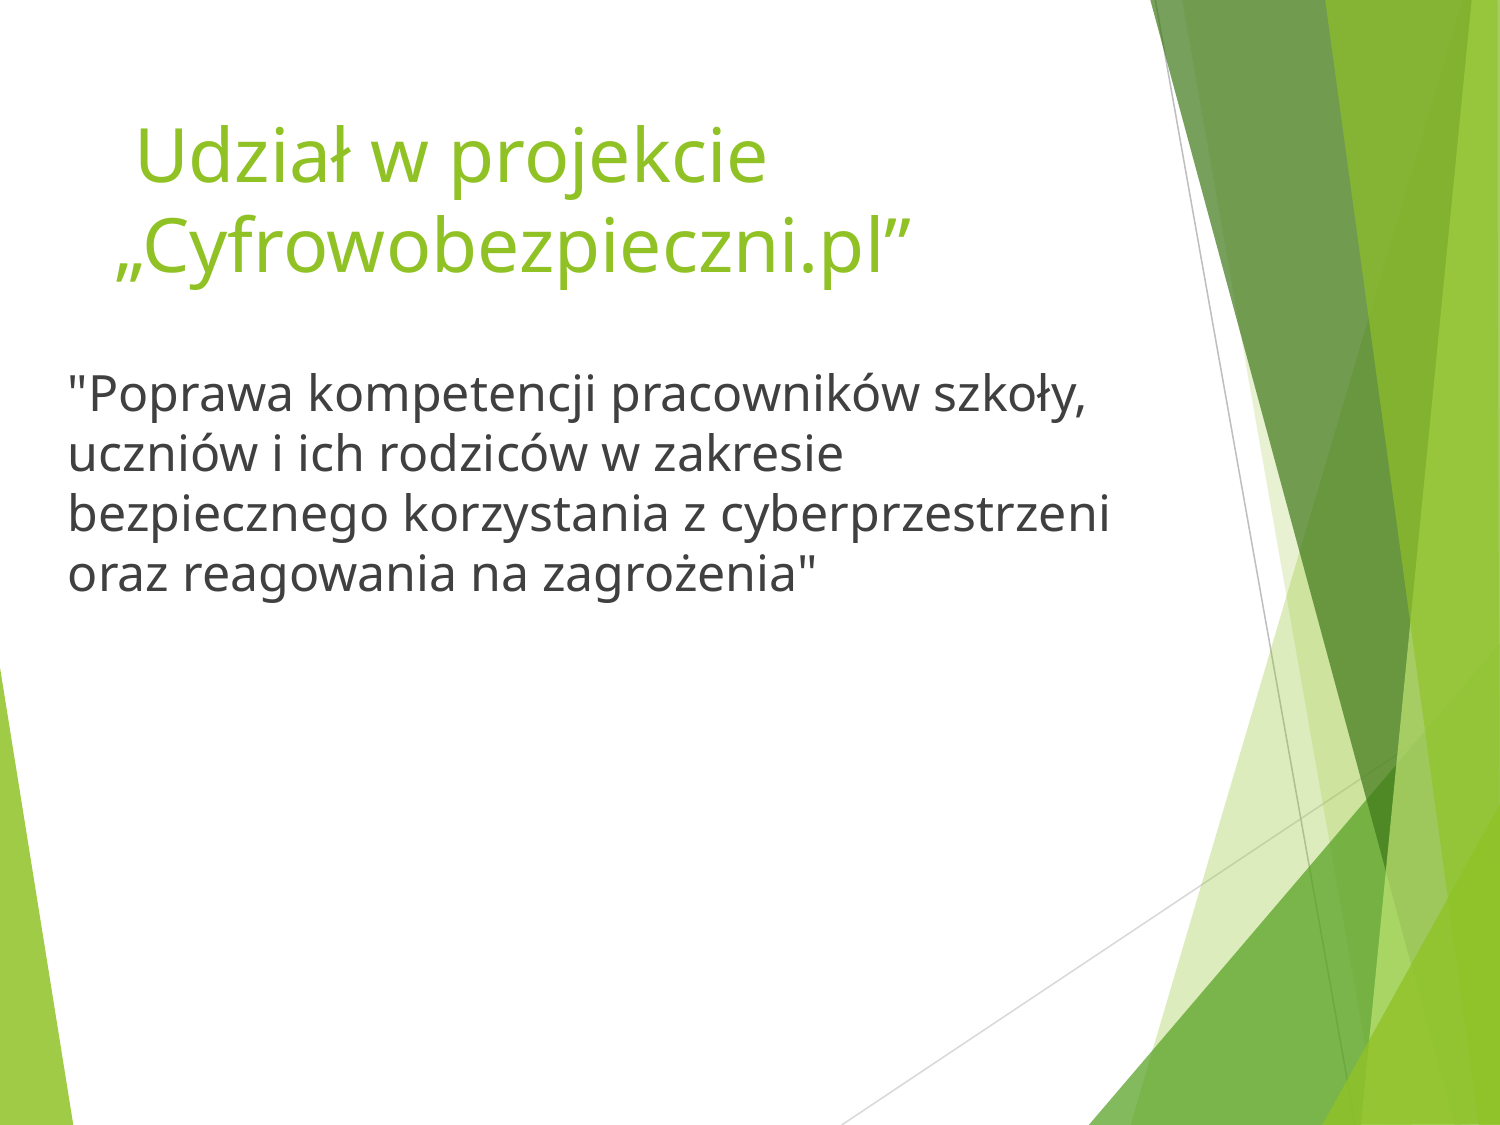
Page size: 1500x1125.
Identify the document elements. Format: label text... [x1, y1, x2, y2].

list "Poprawa kompetencji pracowników szkoły, uczniów i ich rodziców w zakresie bezpiecznego korzystania z cyberprzestrzeni oraz reagowania na zagrożenia" [53, 354, 1142, 992]
title Udział w projekcie „Cyfrowobezpieczni.pl” [99, 99, 1142, 317]
